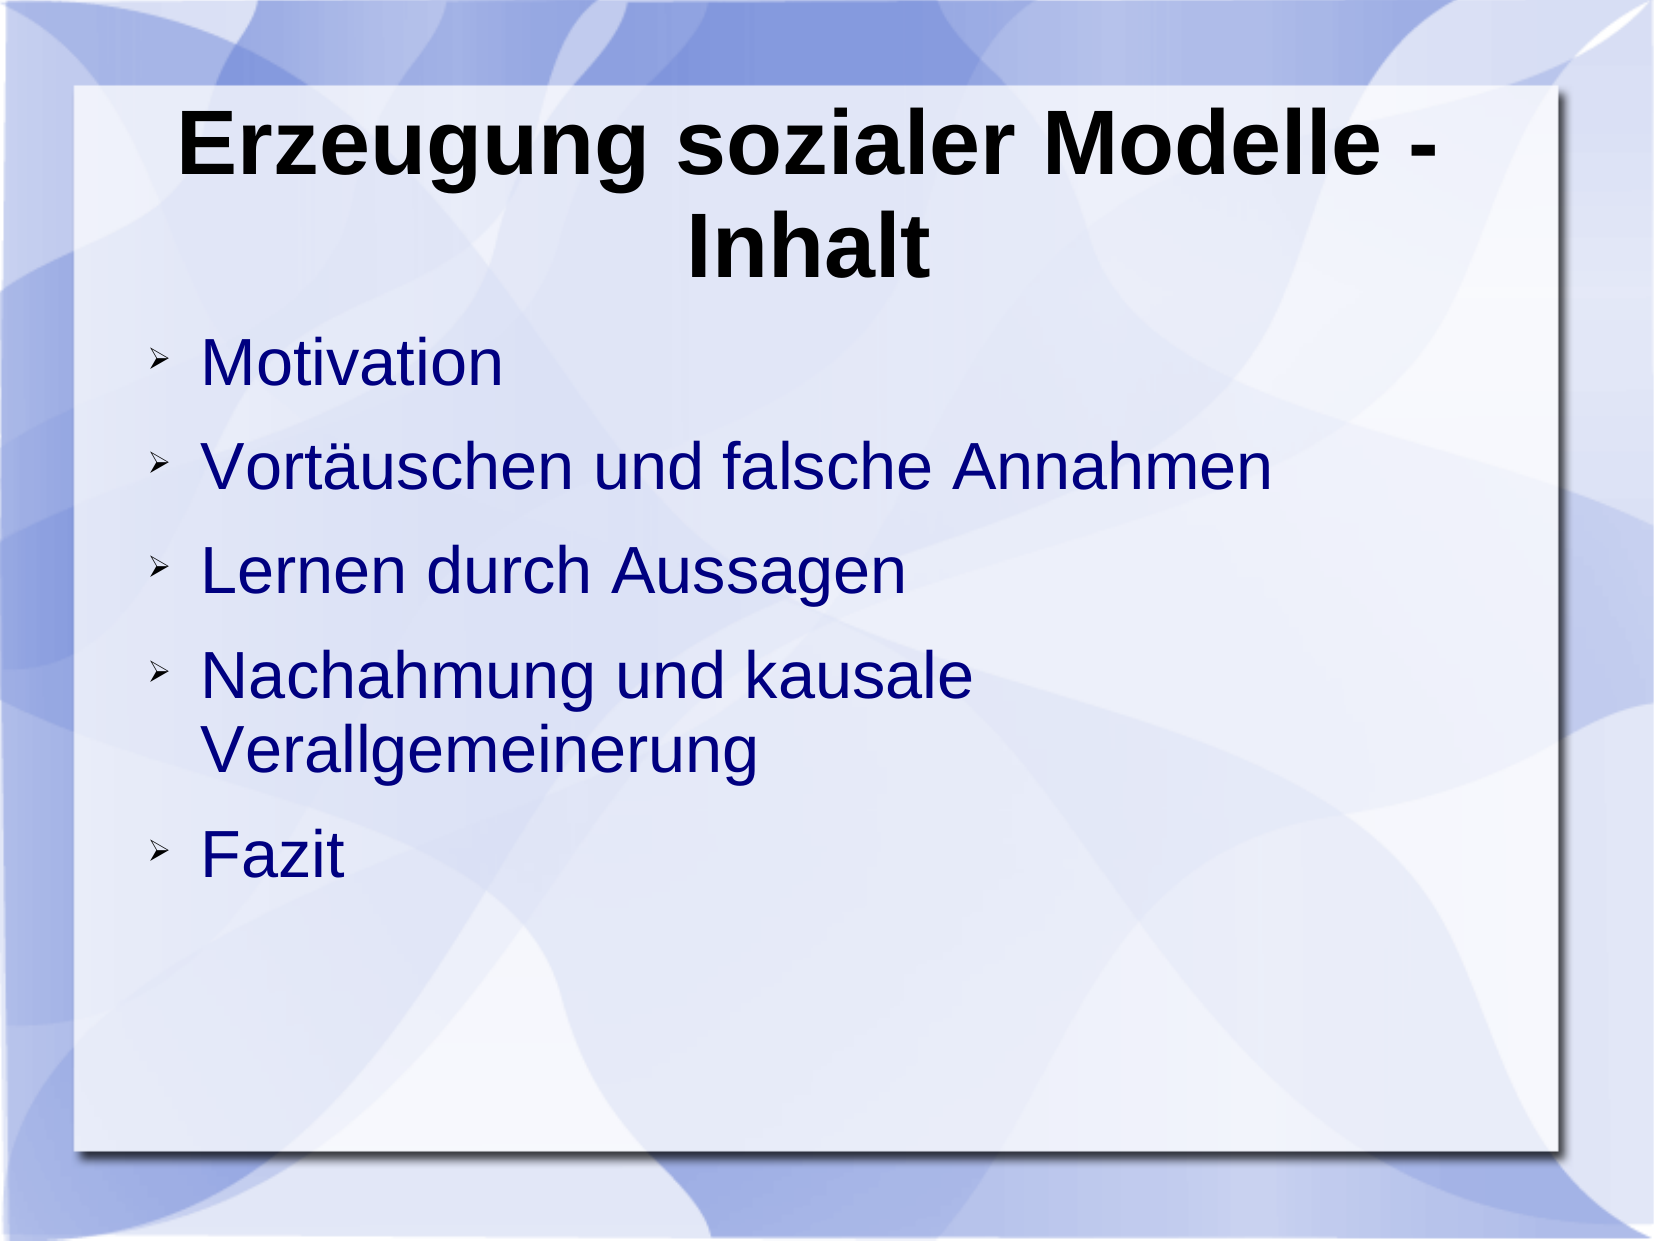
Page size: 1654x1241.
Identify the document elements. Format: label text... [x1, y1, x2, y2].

title Erzeugung sozialer Modelle - Inhalt [82, 91, 1536, 297]
list Motivation Vortäuschen und falsche Annahmen Lernen durch Aussagen Nachahmung und kausale Verallgemeinerung Fazit [129, 324, 1489, 960]
picture [0, 0, 1654, 1241]
